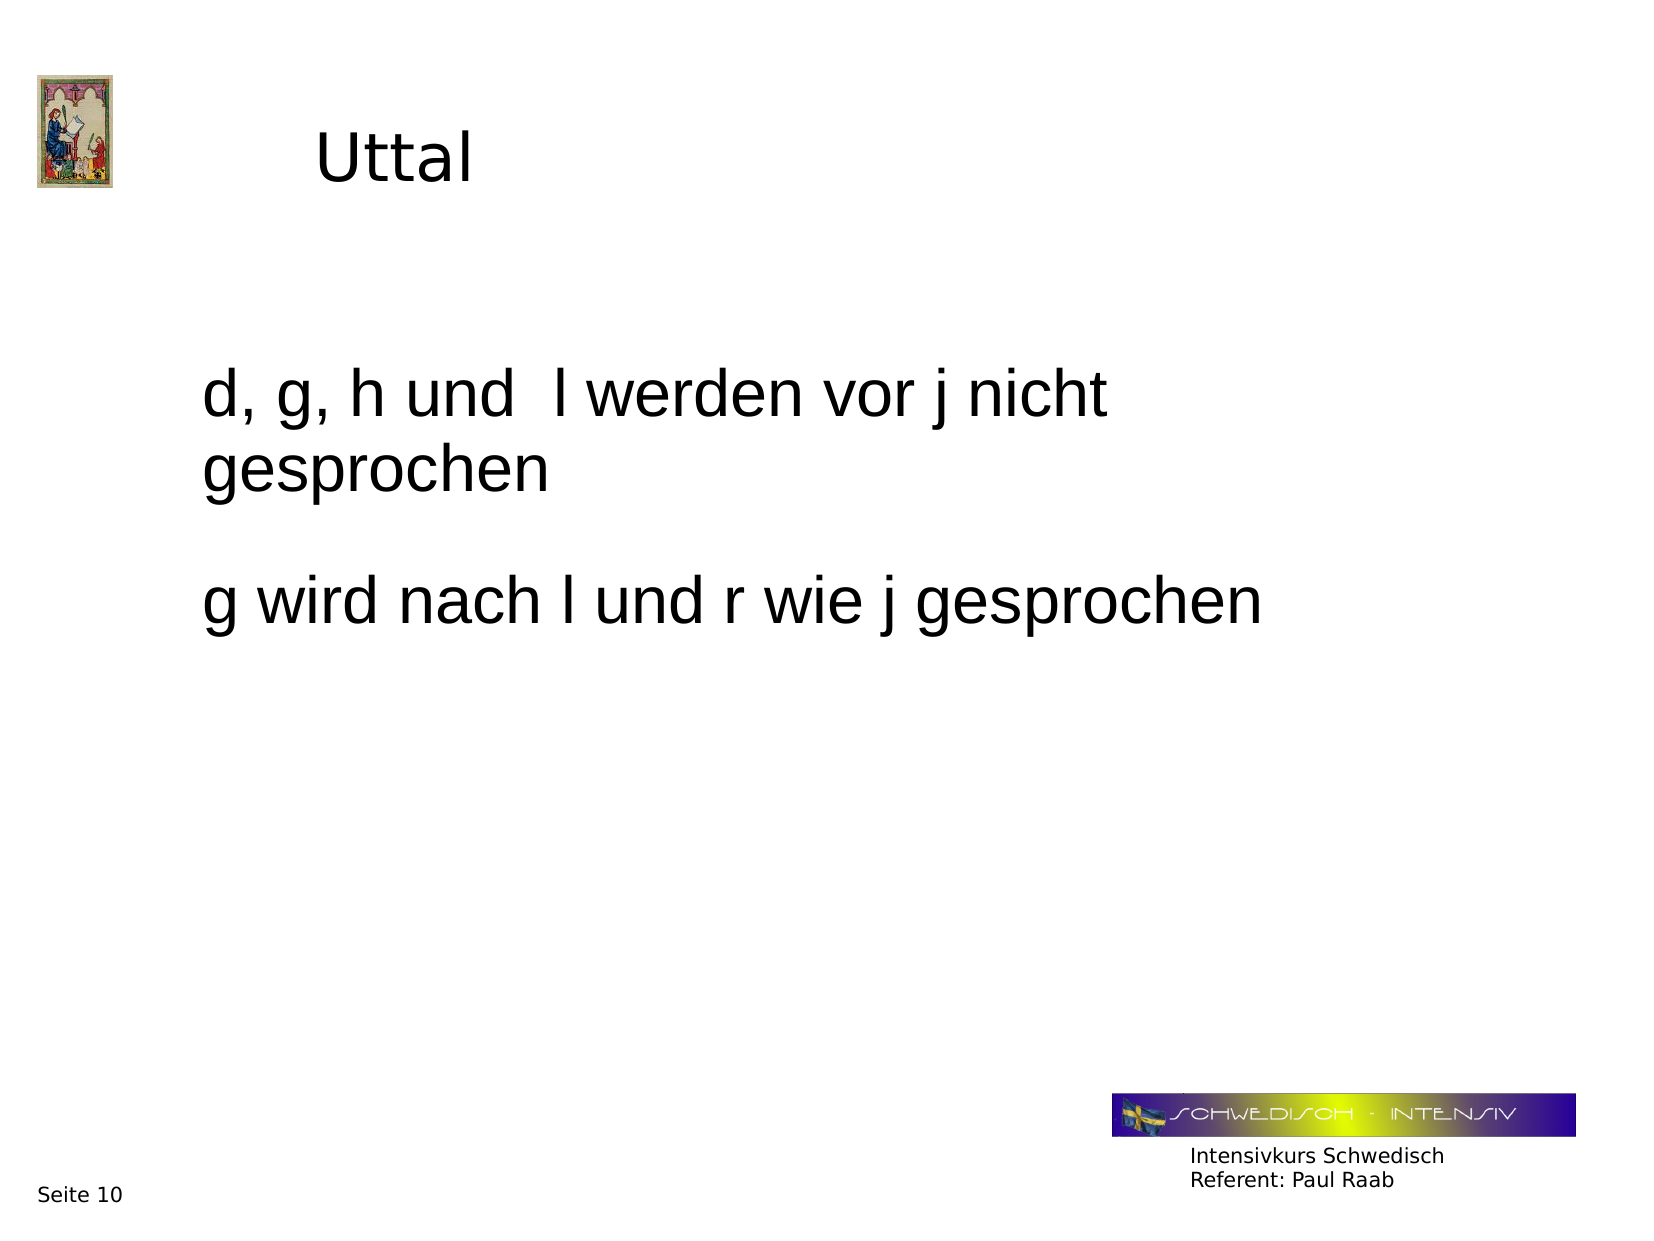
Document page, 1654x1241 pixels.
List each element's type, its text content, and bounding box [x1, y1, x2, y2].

text_box g wird nach l und r wie j gesprochen [187, 555, 1463, 646]
text_box d, g, h und l werden vor j nicht gesprochen [187, 349, 1463, 514]
picture [37, 75, 113, 188]
text_box Uttal [300, 112, 601, 206]
picture [1112, 1093, 1576, 1137]
